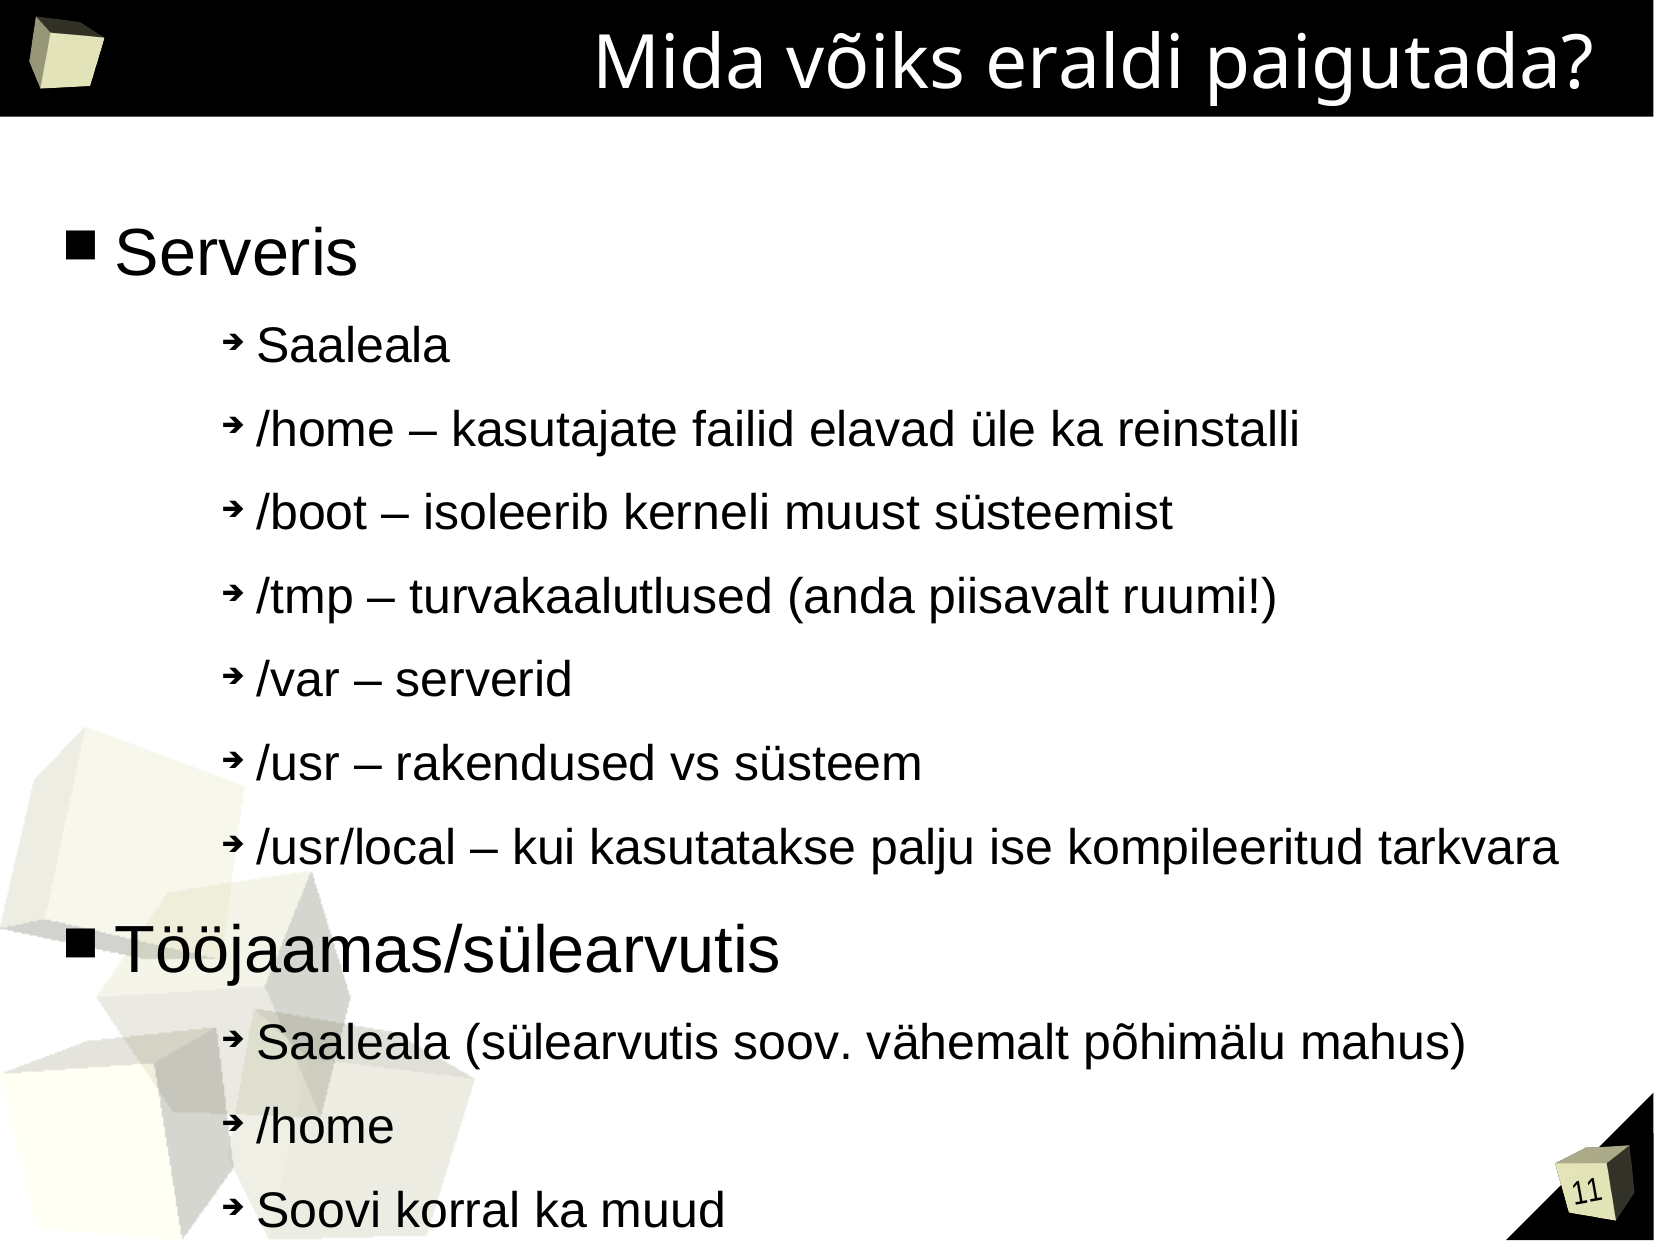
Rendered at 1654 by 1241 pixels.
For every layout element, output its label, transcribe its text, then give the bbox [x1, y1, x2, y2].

picture [427, 1214, 441, 1224]
list Serveris Saaleala /home – kasutajate failid elavad üle ka reinstalli /boot – isoleerib kerneli muust süsteemist /tmp – turvakaalutlused (anda piisavalt ruumi!) /var – serverid /usr – rakendused vs süsteem /usr/local – kui kasutatakse palju ise kompileeritud tarkvara Tööjaamas/sülearvutis Saaleala (sülearvutis soov. vähemalt põhimälu mahus) /home Soovi korral ka muud [44, 177, 1611, 1214]
picture [324, 1214, 338, 1224]
picture [296, 1214, 310, 1224]
picture [0, 726, 477, 1241]
picture [355, 1214, 360, 1223]
title Mida võiks eraldi paigutada? [118, 0, 1595, 119]
